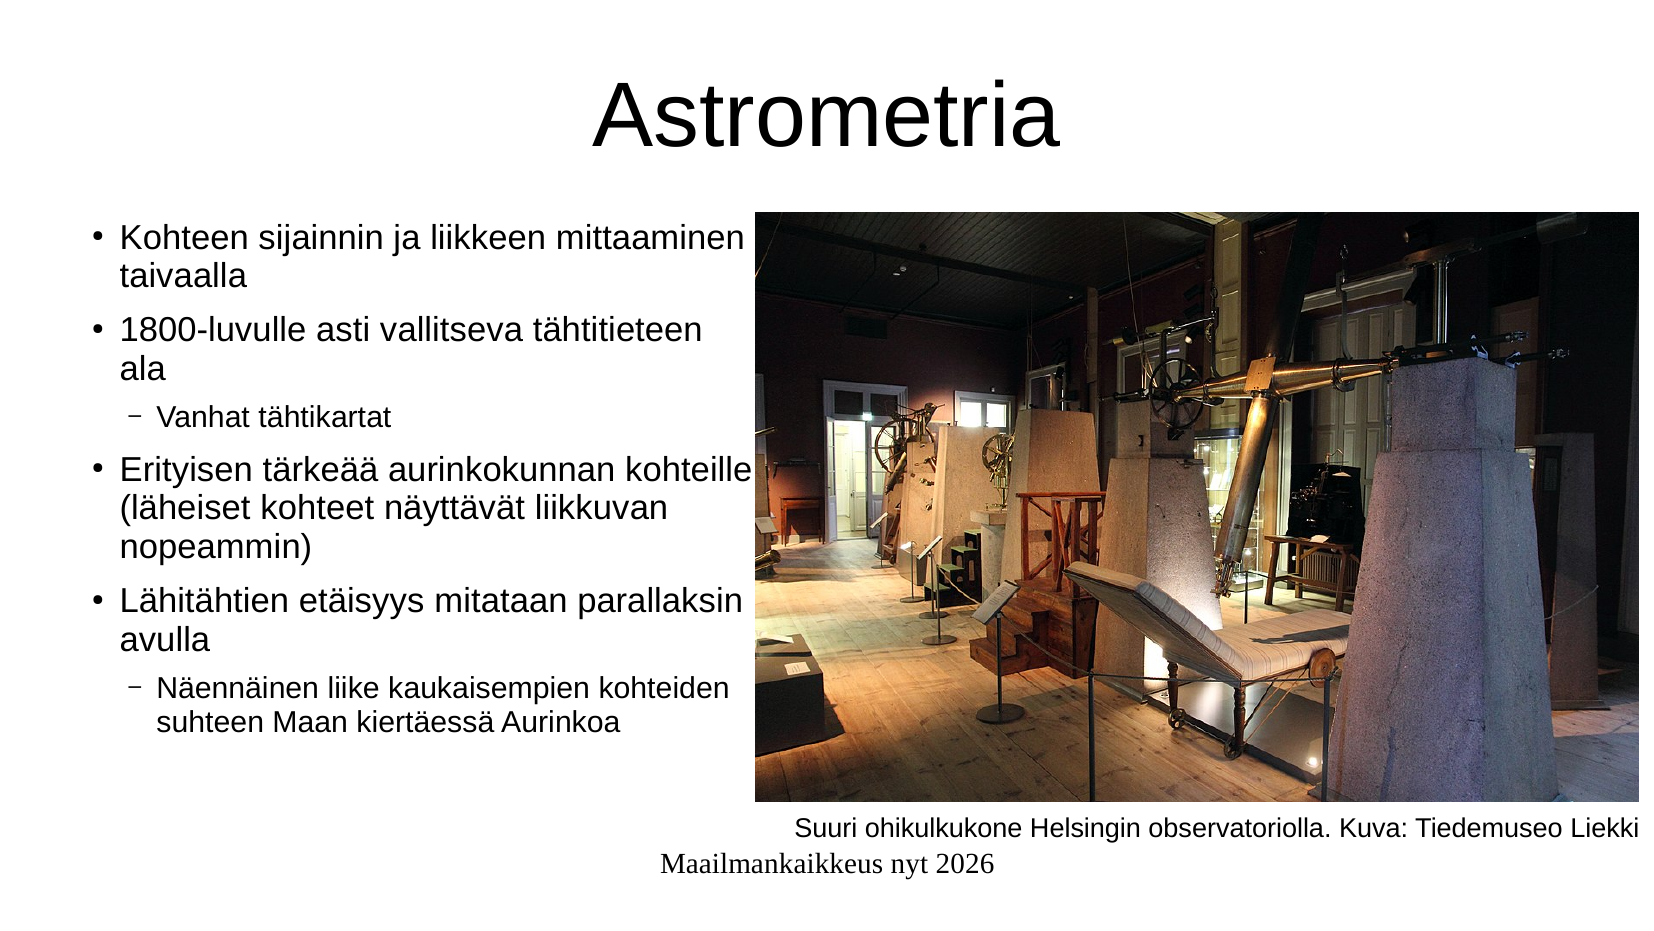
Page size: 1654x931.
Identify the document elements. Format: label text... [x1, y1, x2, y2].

title Astrometria [82, 37, 1571, 193]
text_box Suuri ohikulkukone Helsingin observatoriolla. Kuva: Tiedemuseo Liekki [779, 805, 1654, 851]
picture [755, 212, 1639, 802]
list Kohteen sijainnin ja liikkeen mittaaminen taivaalla 1800-luvulle asti vallitseva tähtitieteen ala Vanhat tähtikartat Erityisen tärkeää aurinkokunnan kohteille (läheiset kohteet näyttävät liikkuvan nopeammin) Lähitähtien etäisyys mitataan parallaksin avulla Näennäinen liike kaukaisempien kohteiden suhteen Maan kiertäessä Aurinkoa [82, 217, 755, 758]
